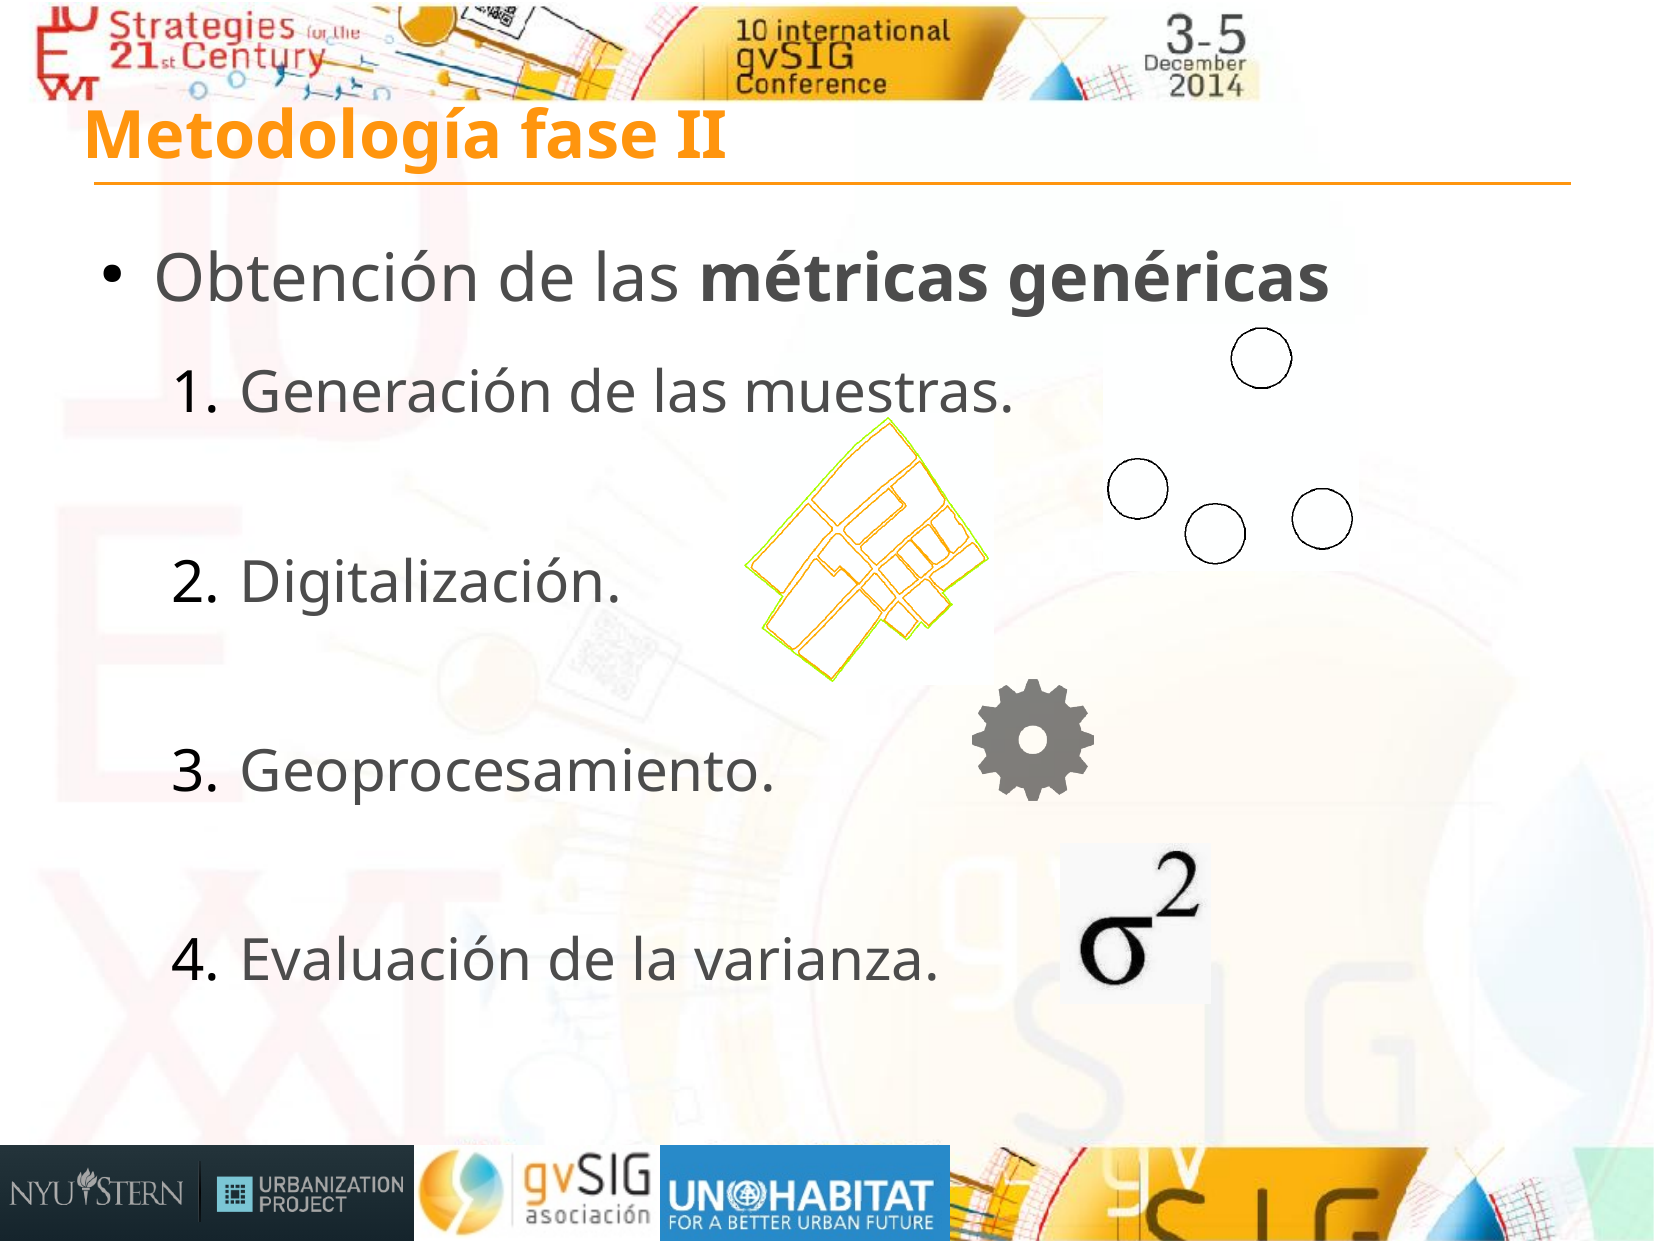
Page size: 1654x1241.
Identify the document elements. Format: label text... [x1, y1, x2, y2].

title Metodología fase II [82, 88, 1571, 178]
picture [0, 2, 1654, 1241]
list Obtención de las métricas genéricas Generación de las muestras. Digitalización. Geoprocesamiento. Evaluación de la varianza. [82, 230, 1565, 1093]
